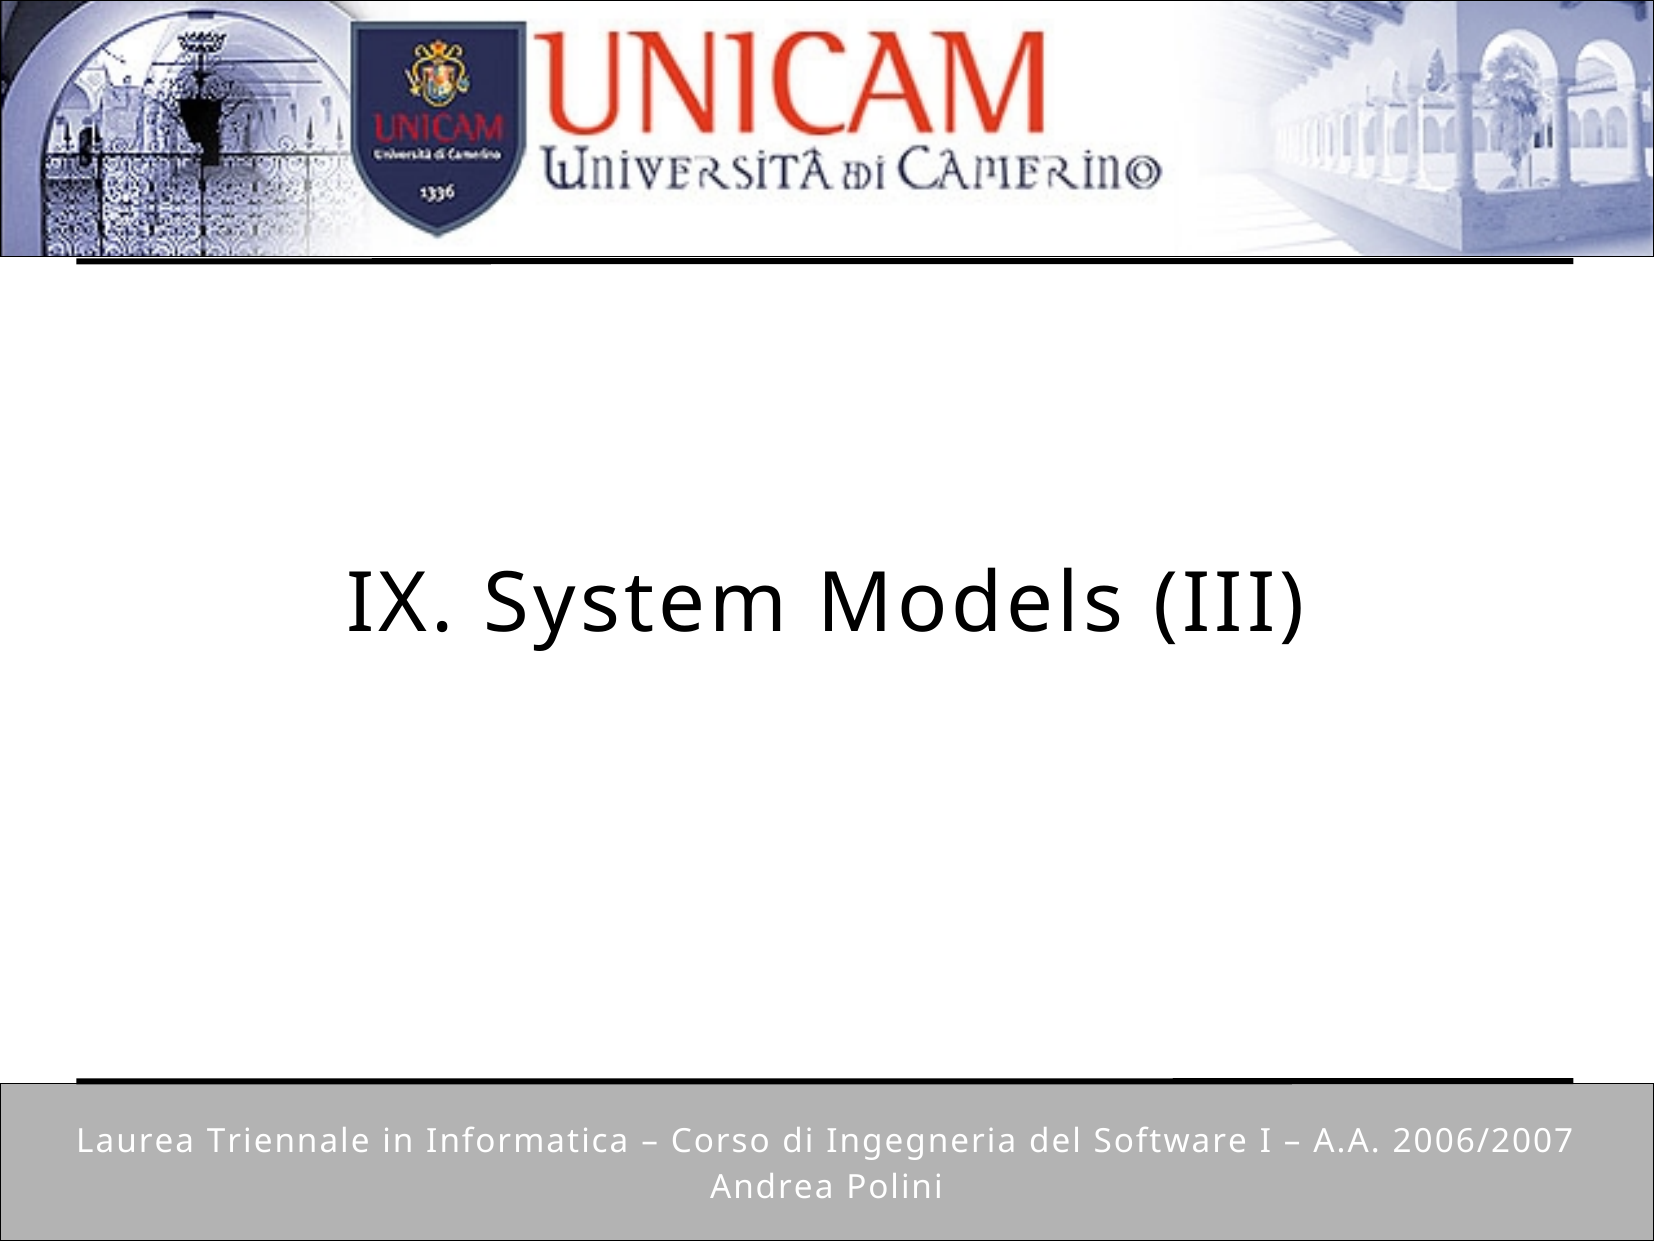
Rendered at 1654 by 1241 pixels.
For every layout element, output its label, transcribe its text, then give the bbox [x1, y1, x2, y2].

picture [1, 1, 1653, 256]
title IX. System Models (III) [82, 495, 1571, 704]
